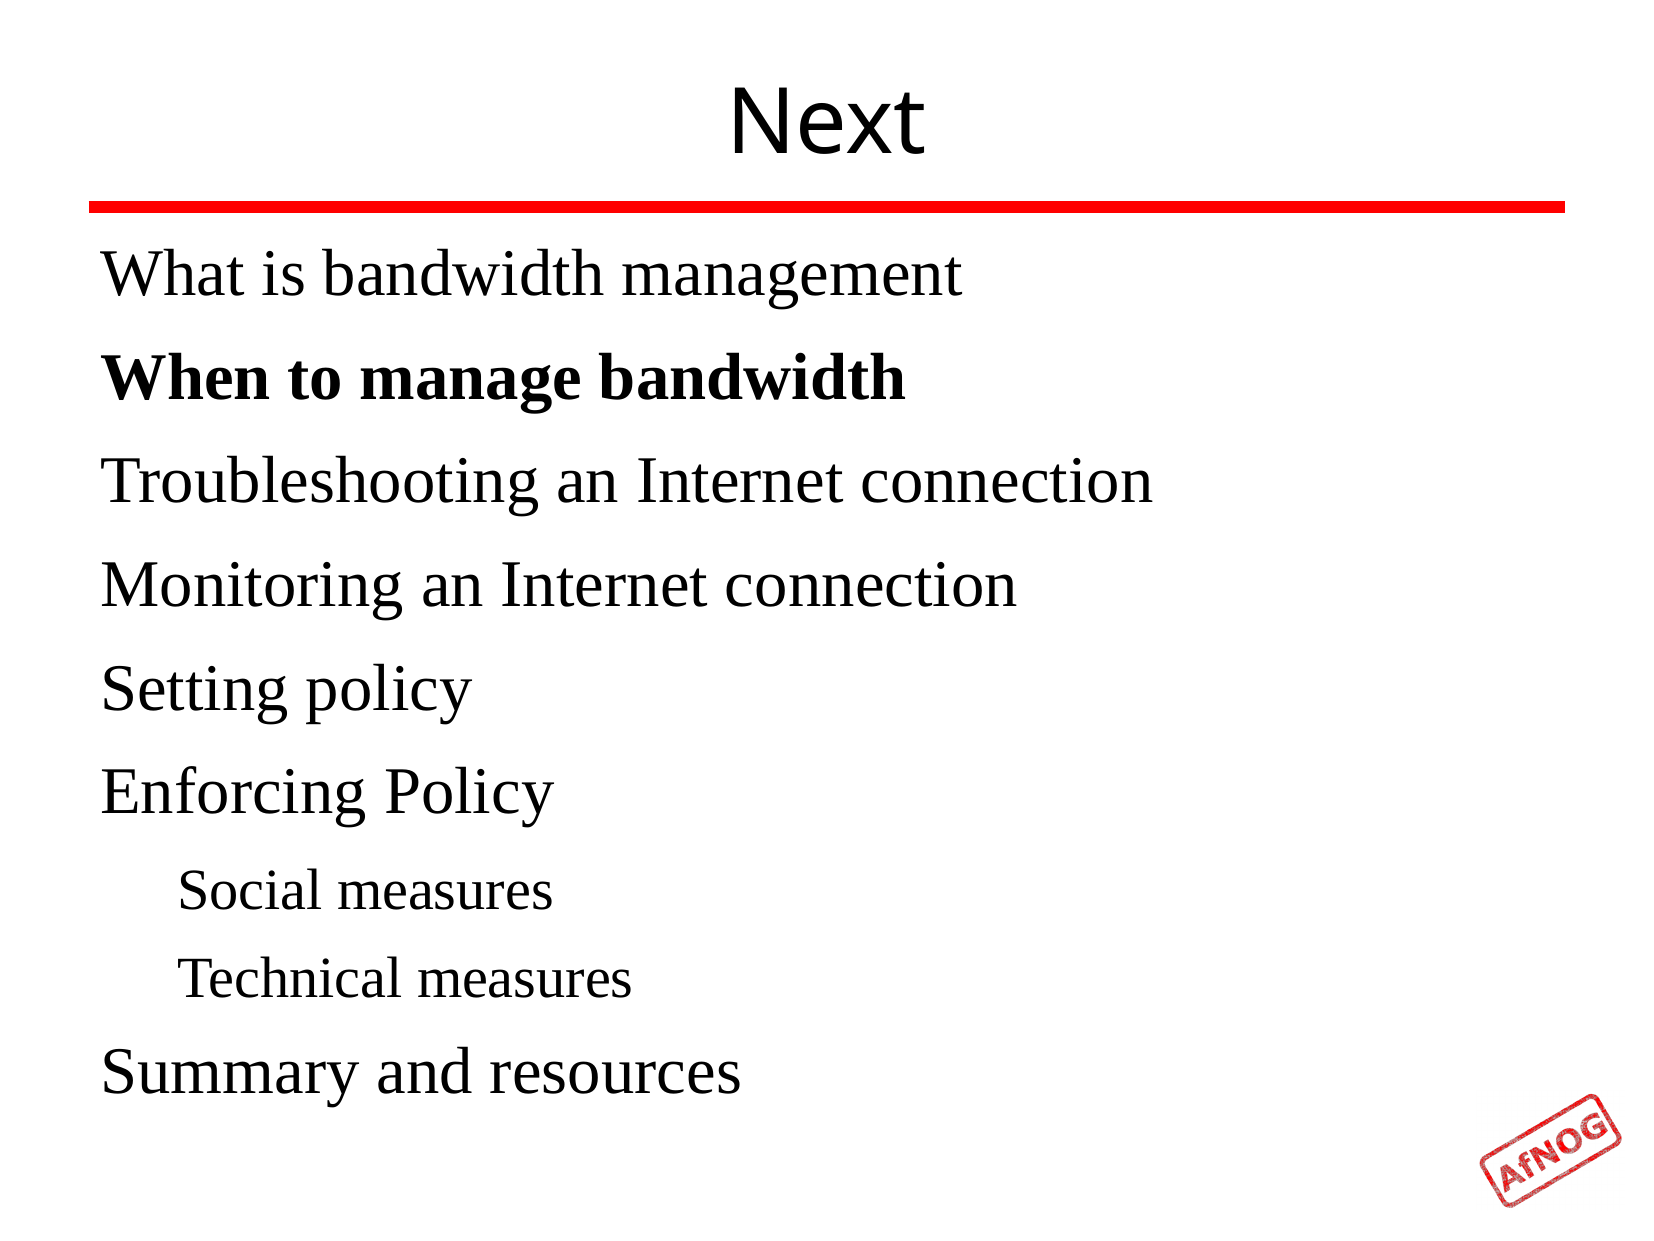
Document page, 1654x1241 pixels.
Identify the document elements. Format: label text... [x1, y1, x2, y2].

list What is bandwidth management When to manage bandwidth Troubleshooting an Internet connection Monitoring an Internet connection Setting policy Enforcing Policy Social measures Technical measures Summary and resources [82, 236, 1571, 1109]
title Next [88, 29, 1565, 207]
picture [1476, 1090, 1625, 1211]
